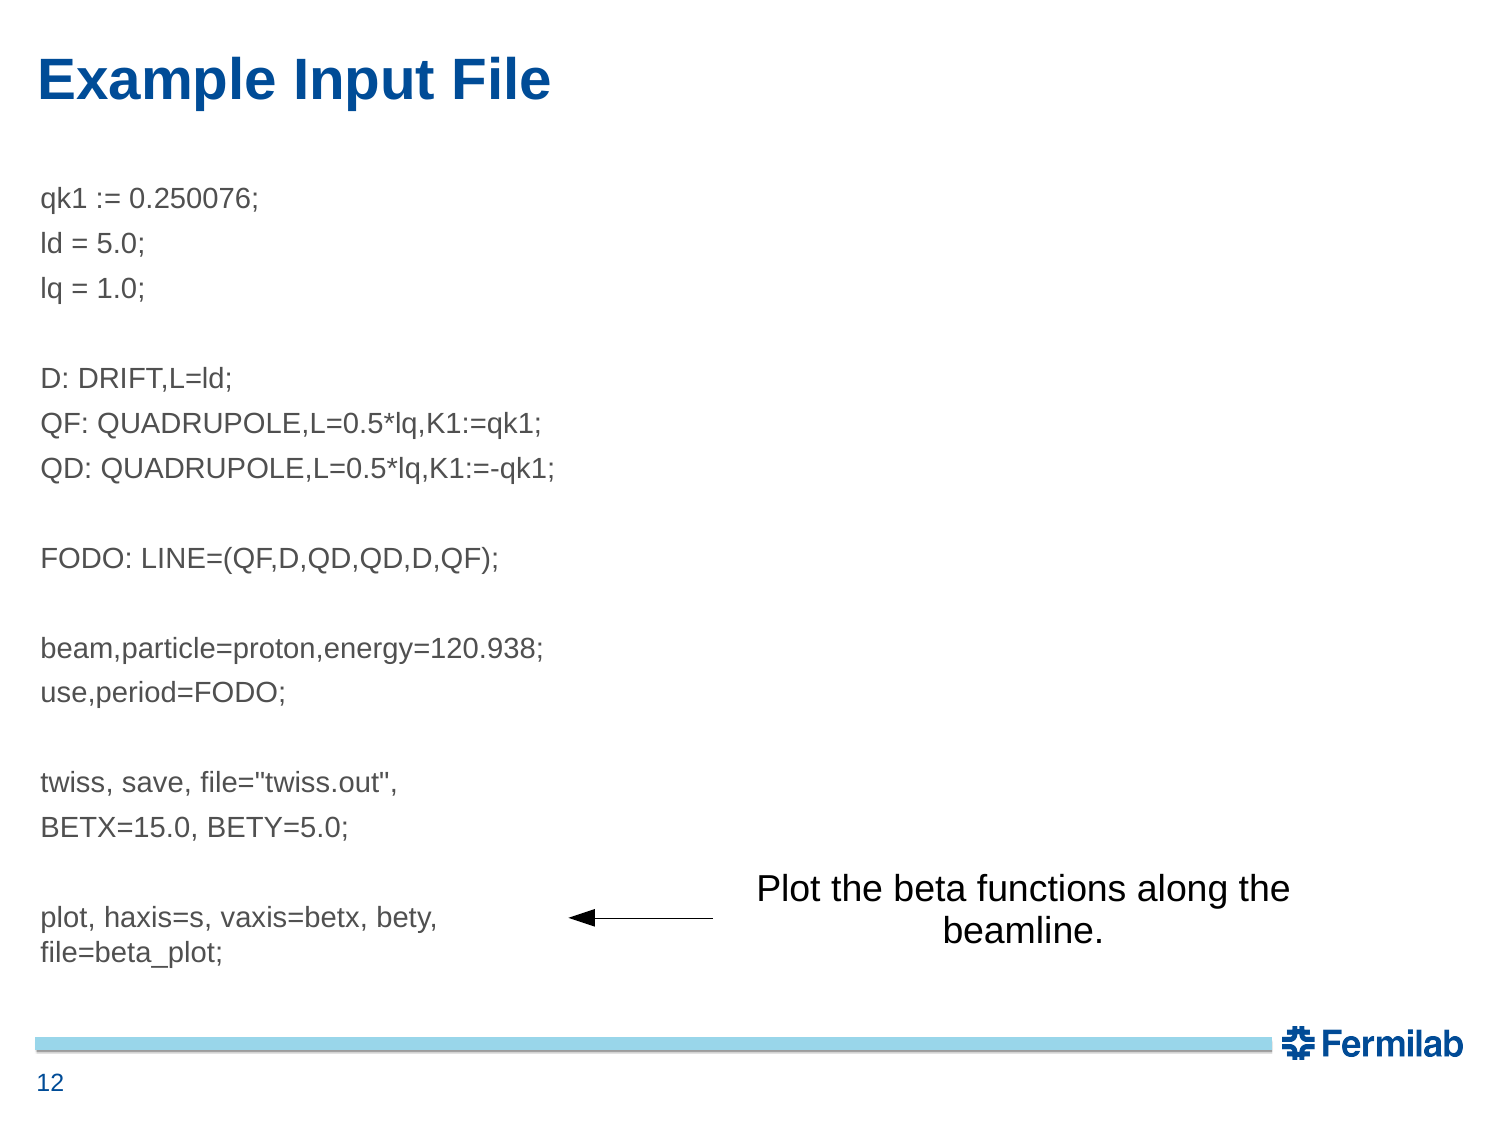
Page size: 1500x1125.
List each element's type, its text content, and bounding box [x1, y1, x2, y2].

text_box Plot the beta functions along the beamline. [741, 859, 1427, 981]
slide_number <number> [36, 1066, 105, 1106]
title Example Input File [37, 41, 1463, 112]
picture [1282, 1026, 1463, 1060]
list qk1 := 0.250076; ld = 5.0; lq = 1.0; D: DRIFT,L=ld; QF: QUADRUPOLE,L=0.5*lq,K1:=qk1; QD: QUADRUPOLE,L=0.5*lq,K1:=-qk1; FODO: LINE=(QF,D,QD,QD,D,QF); beam,particle=proton,energy=120.938; use,period=FODO; twiss, save, file="twiss.out", BETX=15.0, BETY=5.0; plot, haxis=s, vaxis=betx, bety, file=beta_plot; [40, 179, 588, 918]
